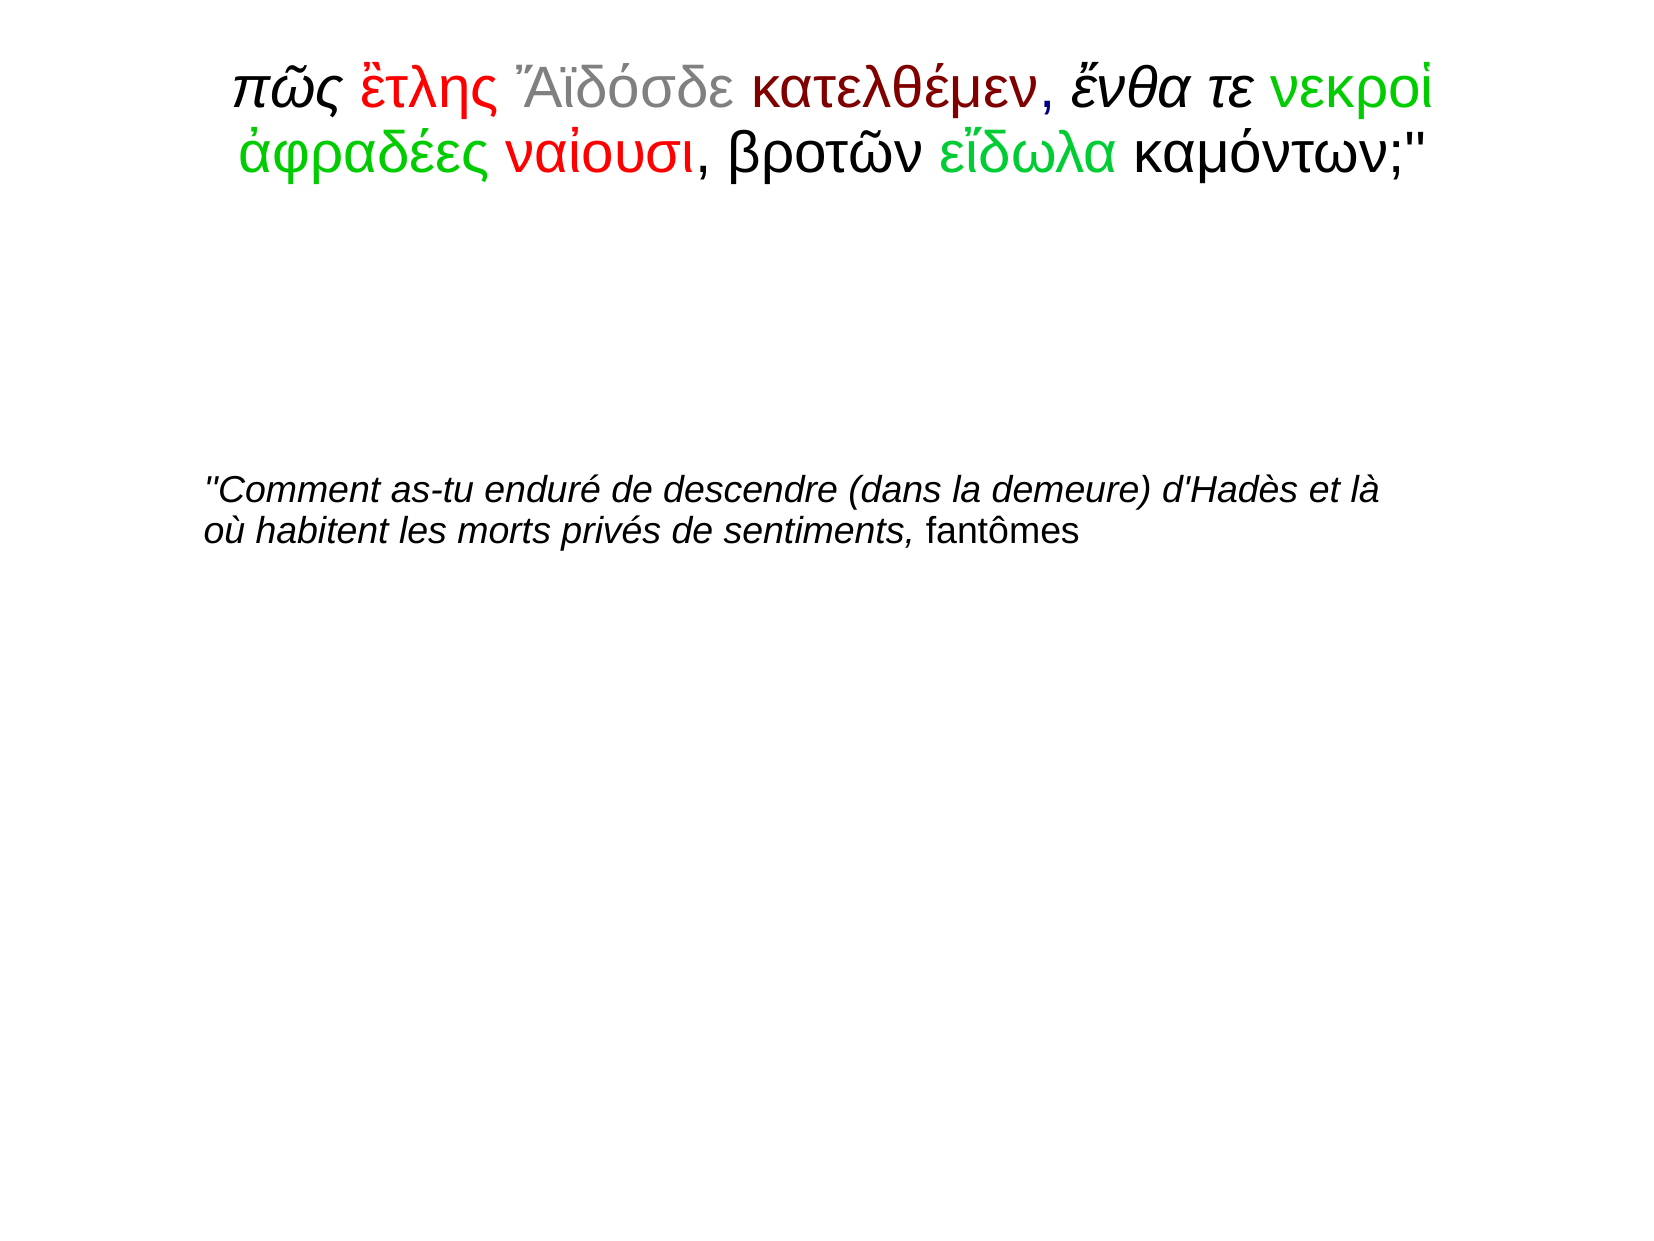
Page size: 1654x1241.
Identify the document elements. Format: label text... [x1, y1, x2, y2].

text_box ''Comment as-tu enduré de descendre (dans la demeure) d'Hadès et là où habitent les morts privés de sentiments, fantômes [188, 460, 1430, 560]
text_box πῶς ἒτλης Ἄϊδόσδε κατελθέμεν, ἔνθα τε νεκροἱ ἀφραδέες ναἰουσι, βροτῶν εἴδωλα καμόντων;'' [59, 47, 1607, 827]
